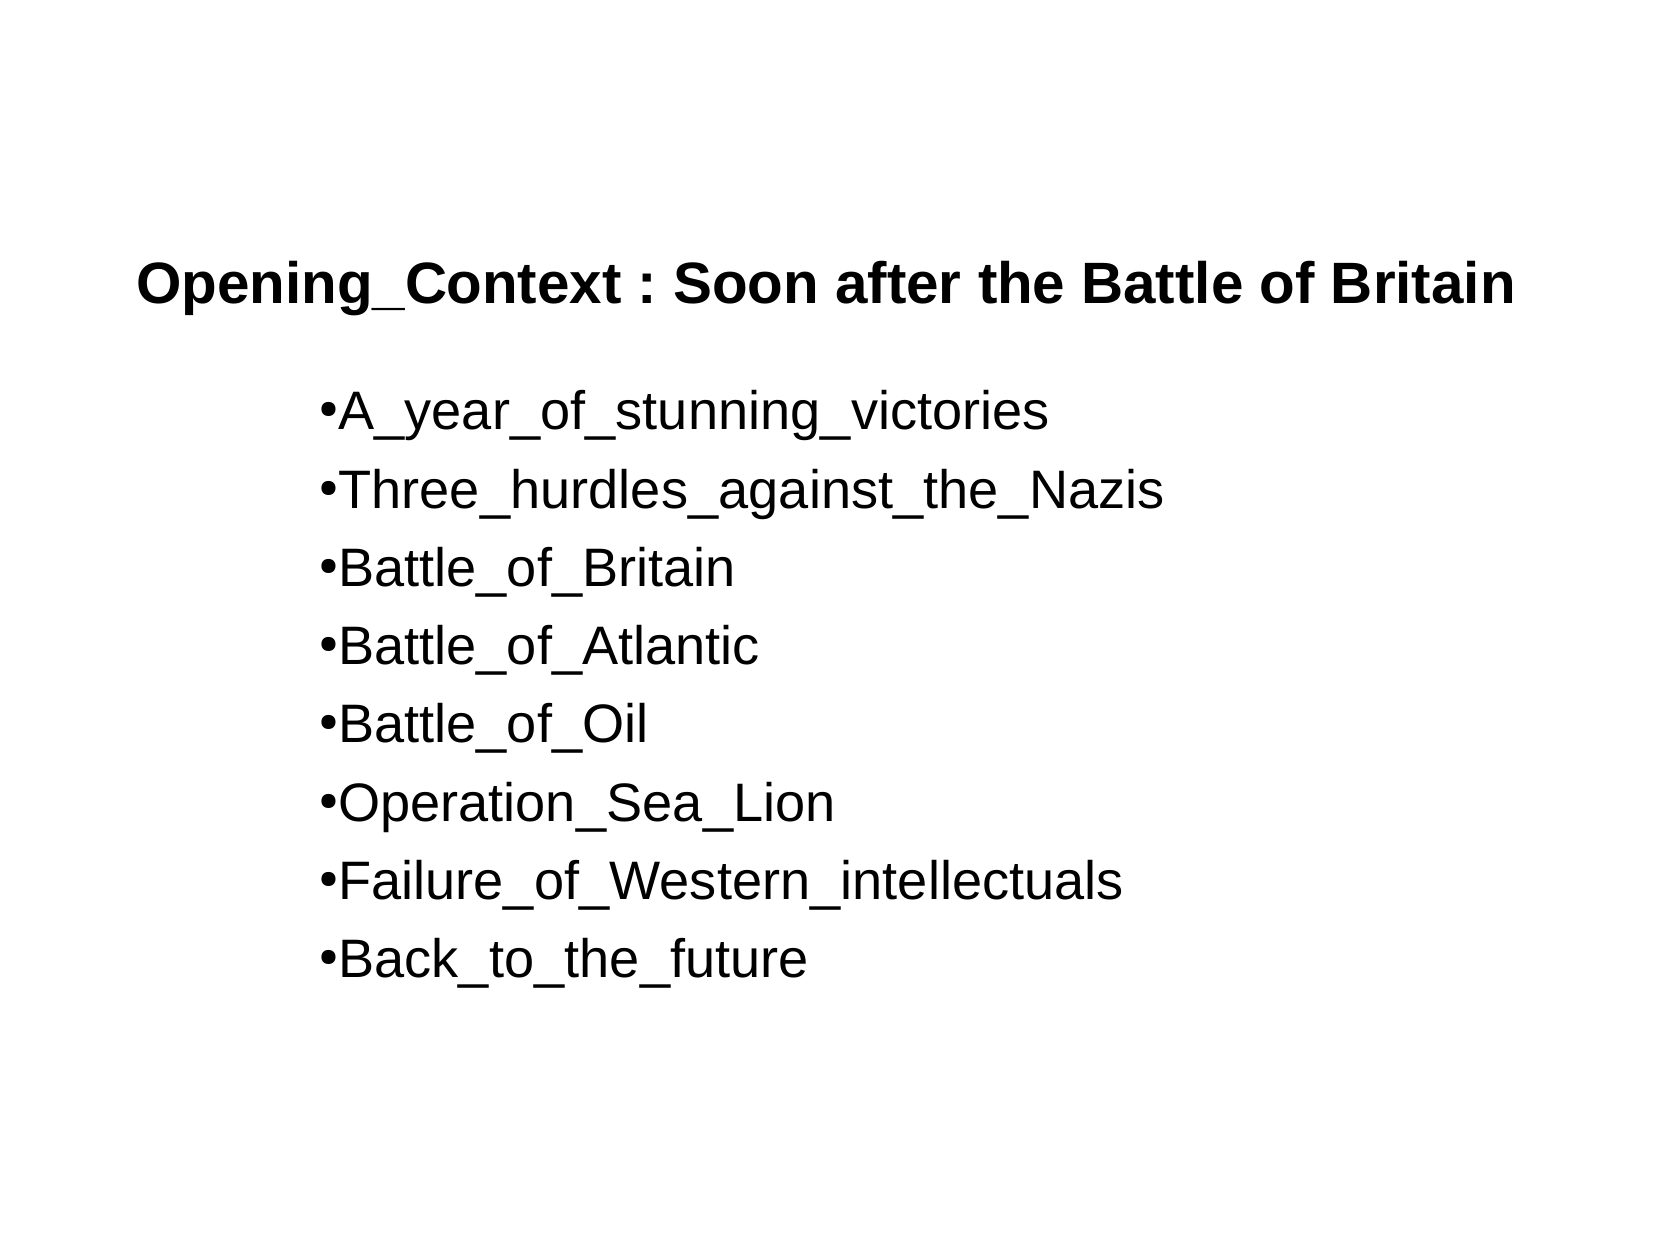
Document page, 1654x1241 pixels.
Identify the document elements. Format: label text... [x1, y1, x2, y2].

subtitle Opening_Context : Soon after the Battle of Britain A_year_of_stunning_victories Three_hurdles_against_the_Nazis Battle_of_Britain Battle_of_Atlantic Battle_of_Oil Operation_Sea_Lion Failure_of_Western_intellectuals Back_to_the_future [82, 153, 1571, 1087]
